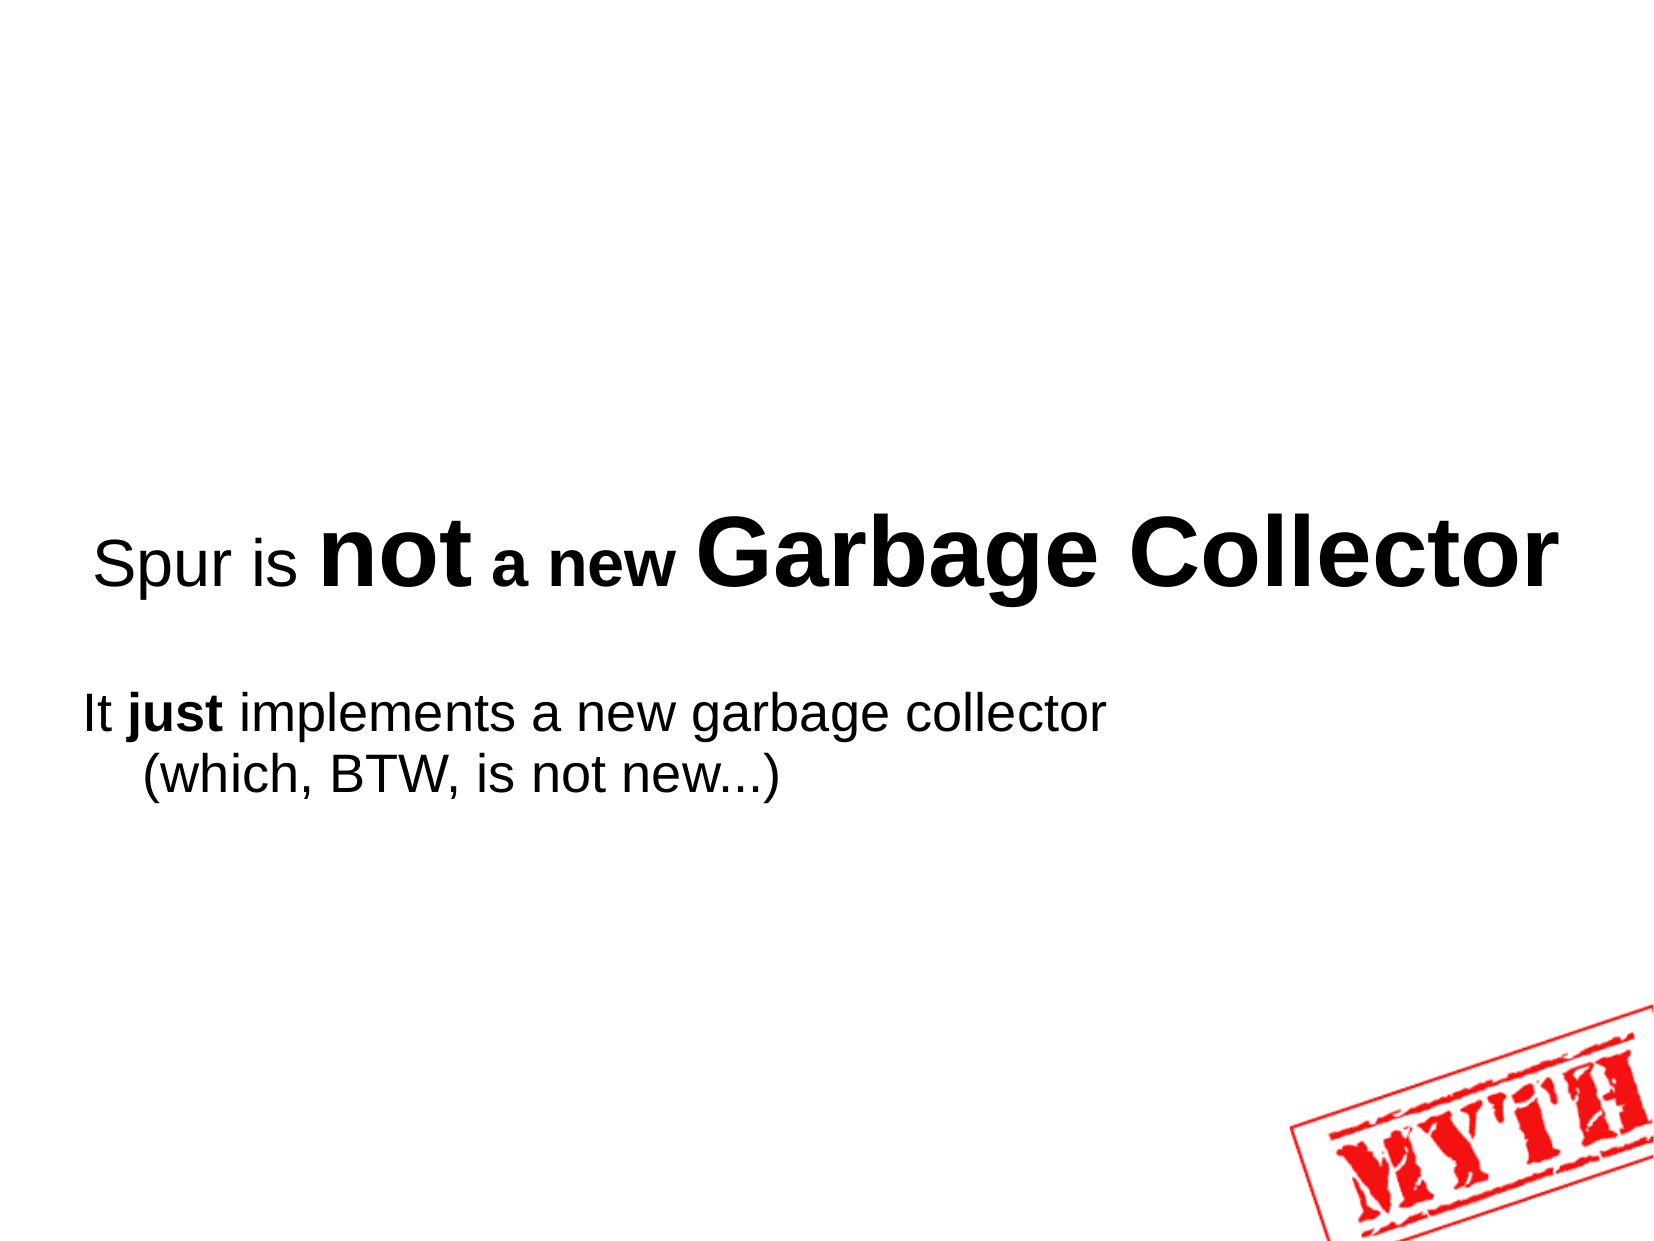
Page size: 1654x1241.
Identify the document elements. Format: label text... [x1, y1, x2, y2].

subtitle Spur is not a new Garbage Collector It just implements a new garbage collector (which, BTW, is not new...) [82, 290, 1571, 1010]
picture [1290, 1004, 1654, 1241]
